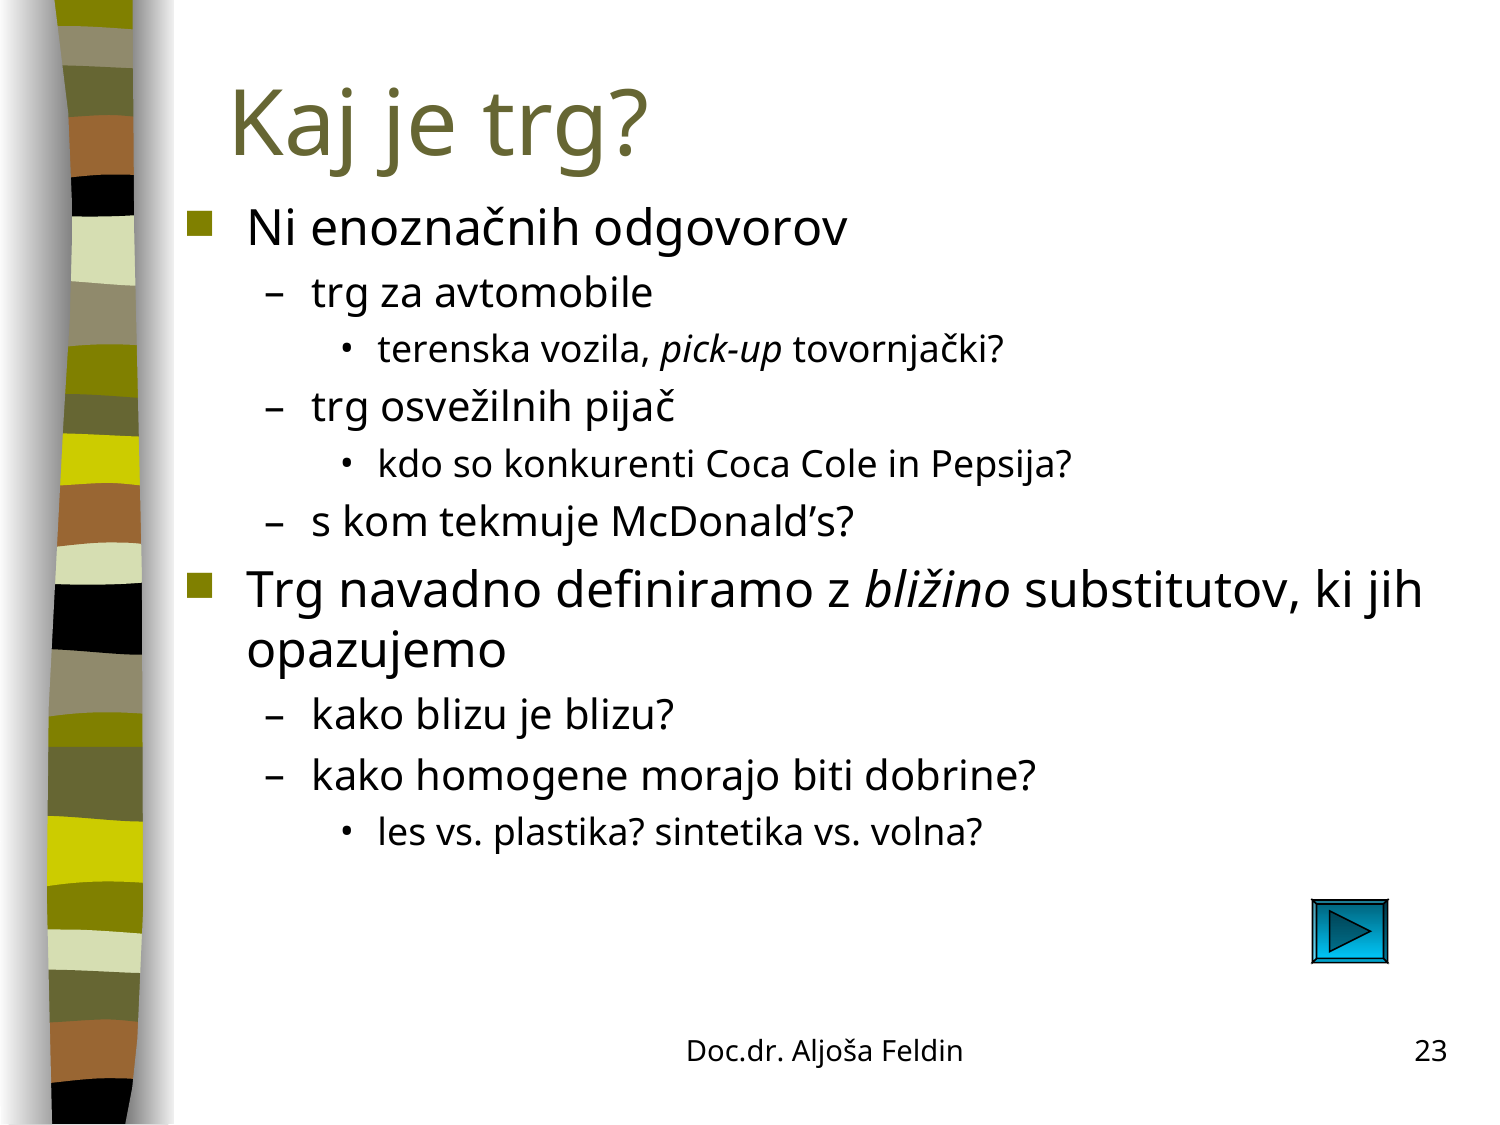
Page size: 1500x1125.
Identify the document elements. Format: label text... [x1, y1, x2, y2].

text_box [1314, 900, 1388, 963]
title Tržna struktura [1312, 900, 1317, 963]
list Ni enoznačnih odgovorov trg za avtomobile terenska vozila, pick-up tovornjački? trg osvežilnih pijač kdo so konkurenti Coca Cole in Pepsija? s kom tekmuje McDonald’s? Trg navadno definiramo z bližino substitutov, ki jih opazujemo kako blizu je blizu? kako homogene morajo biti dobrine? les vs. plastika? sintetika vs. volna? [174, 187, 1450, 951]
text_box Doc.dr. Aljoša Feldin [587, 1025, 1063, 1101]
text_box <number> [1149, 1025, 1463, 1101]
title Kaj je trg? [212, 50, 1488, 188]
